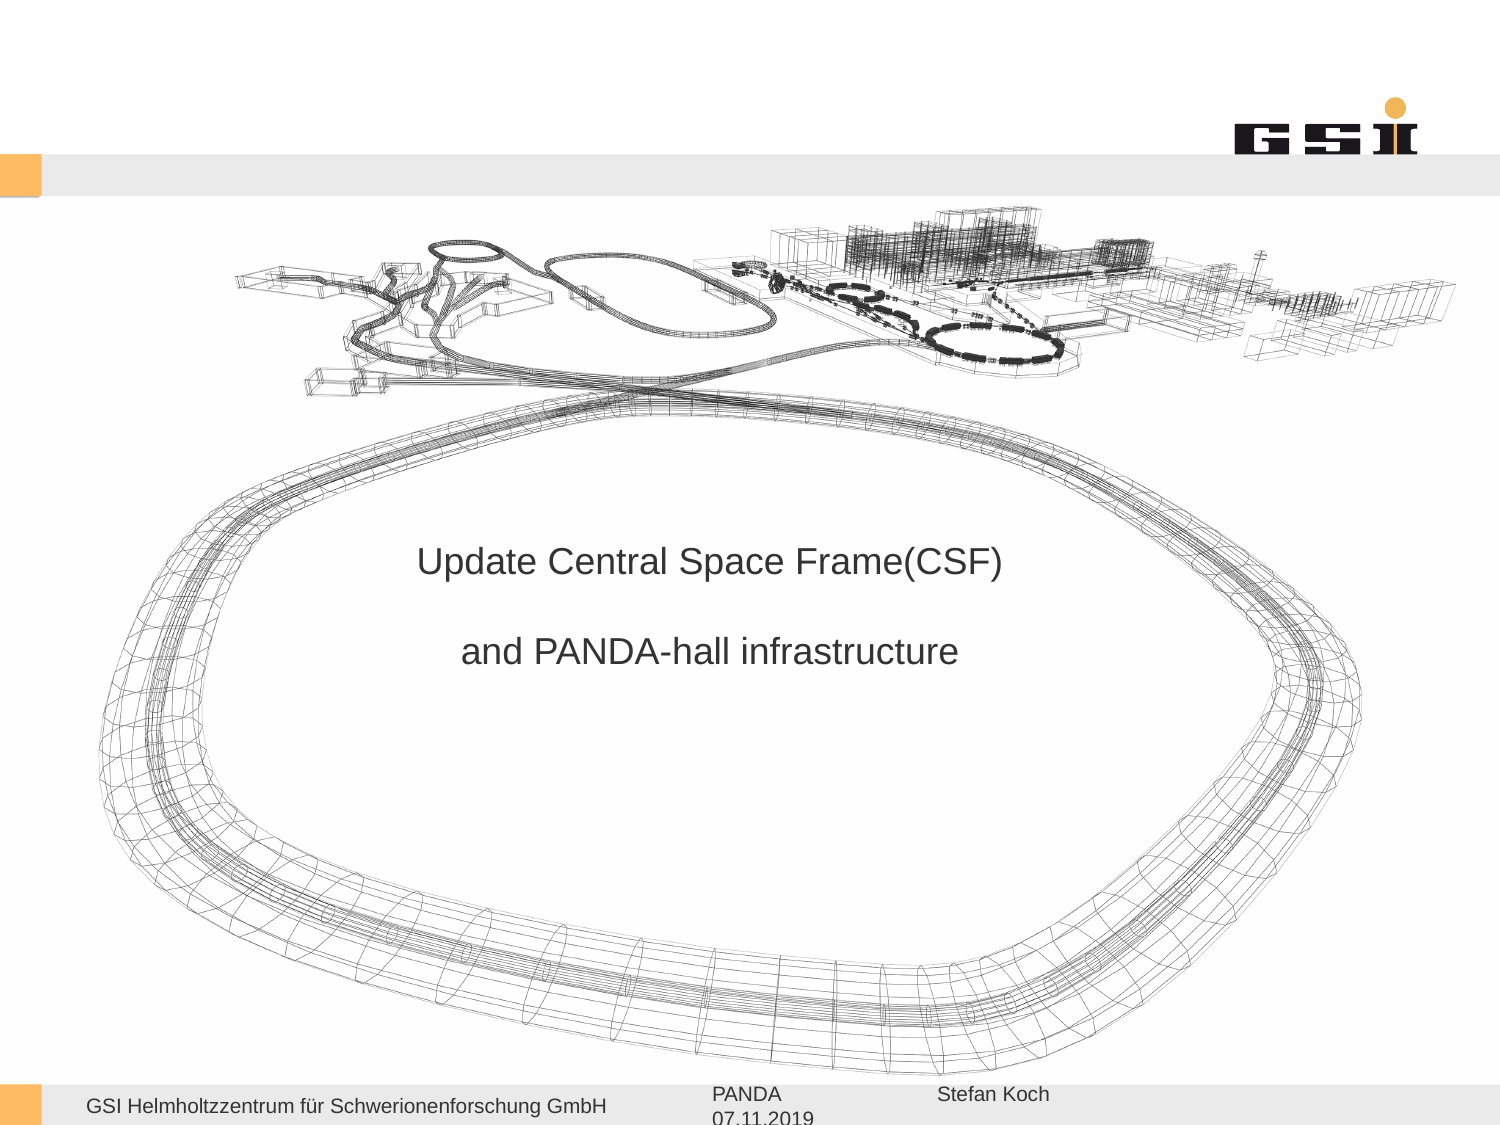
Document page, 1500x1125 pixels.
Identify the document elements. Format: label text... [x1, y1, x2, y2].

picture [1233, 95, 1419, 154]
picture [0, 197, 1500, 1084]
text_box Update Central Space Frame(CSF) and PANDA-hall infrastructure [168, 551, 1252, 679]
